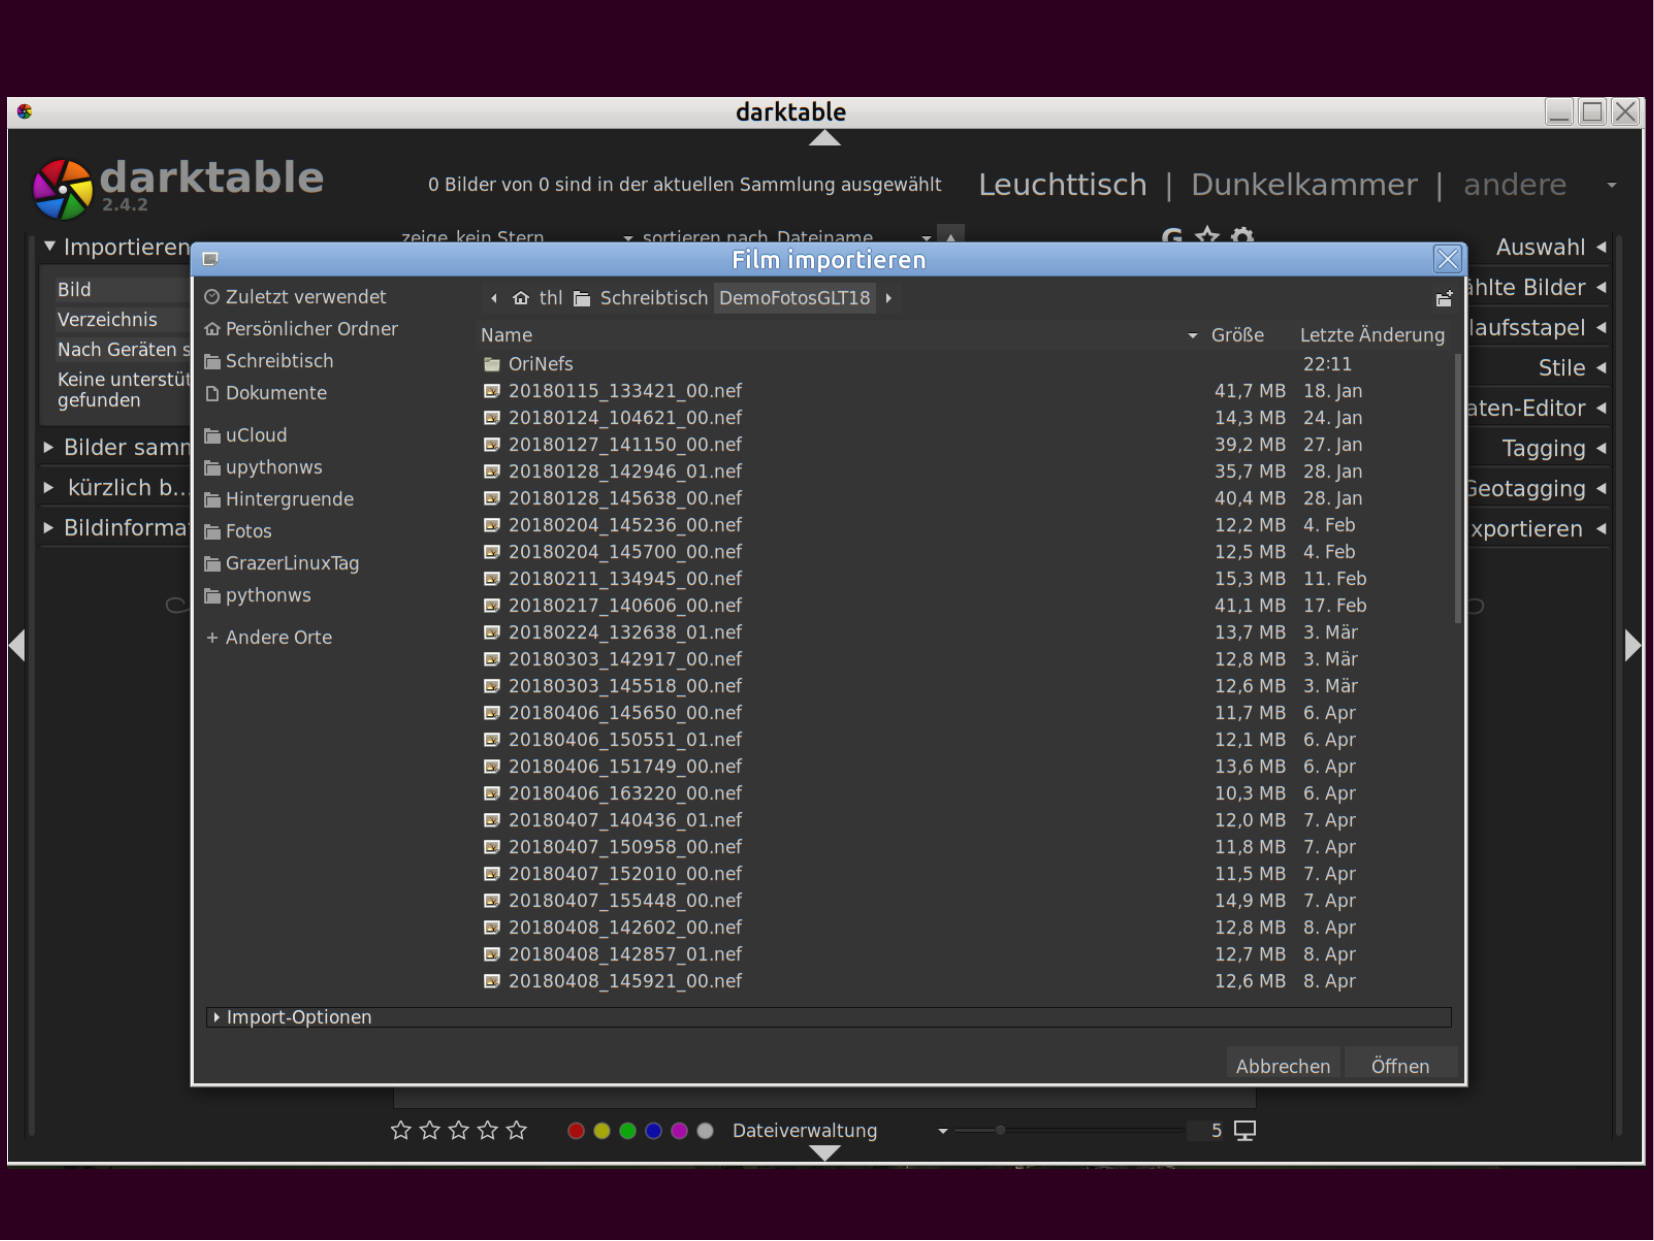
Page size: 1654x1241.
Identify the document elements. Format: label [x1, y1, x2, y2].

picture [7, 97, 1646, 1169]
